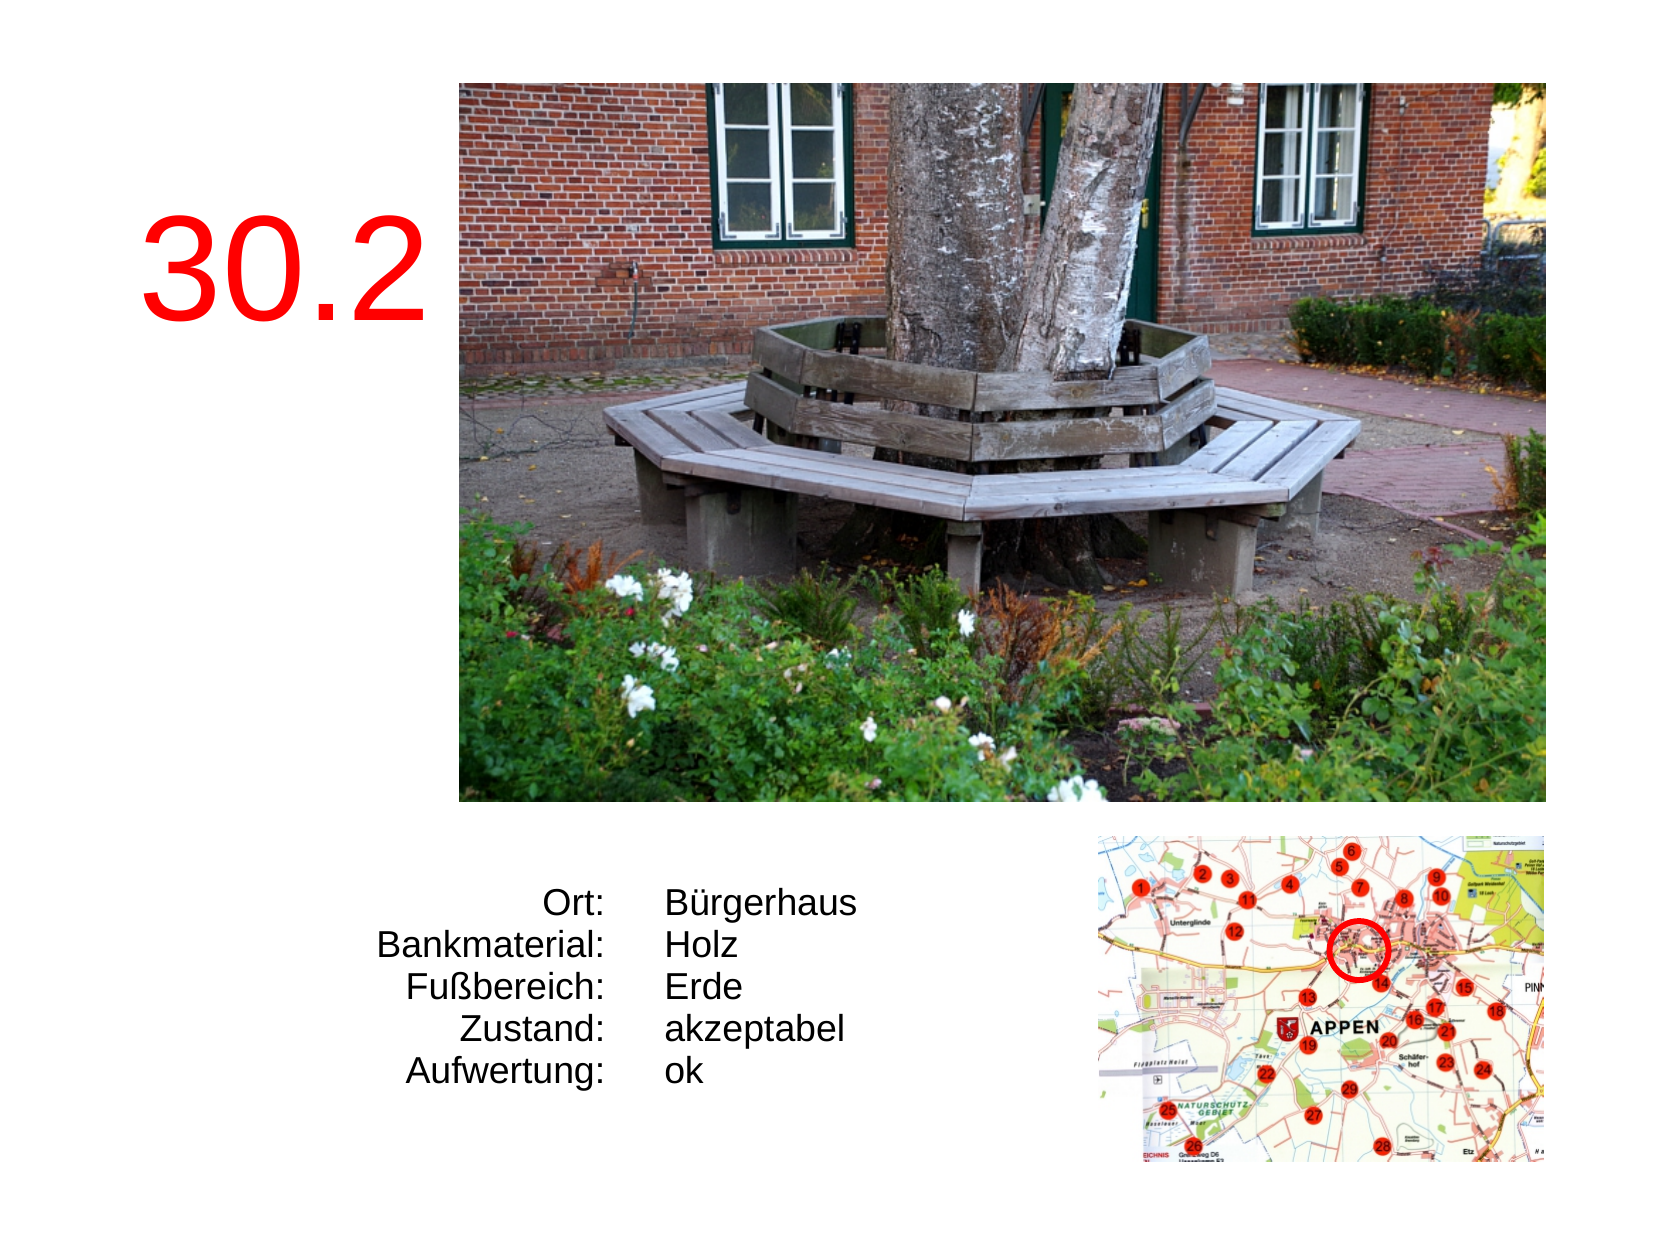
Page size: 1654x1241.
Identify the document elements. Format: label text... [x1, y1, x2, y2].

text_box Ort: Bürgerhaus Bankmaterial: Holz Fußbereich: Erde Zustand: akzeptabel Aufwertung: ok [354, 873, 1098, 1142]
text_box 30.2 [124, 177, 459, 360]
picture [459, 83, 1546, 802]
picture [1098, 836, 1544, 1162]
